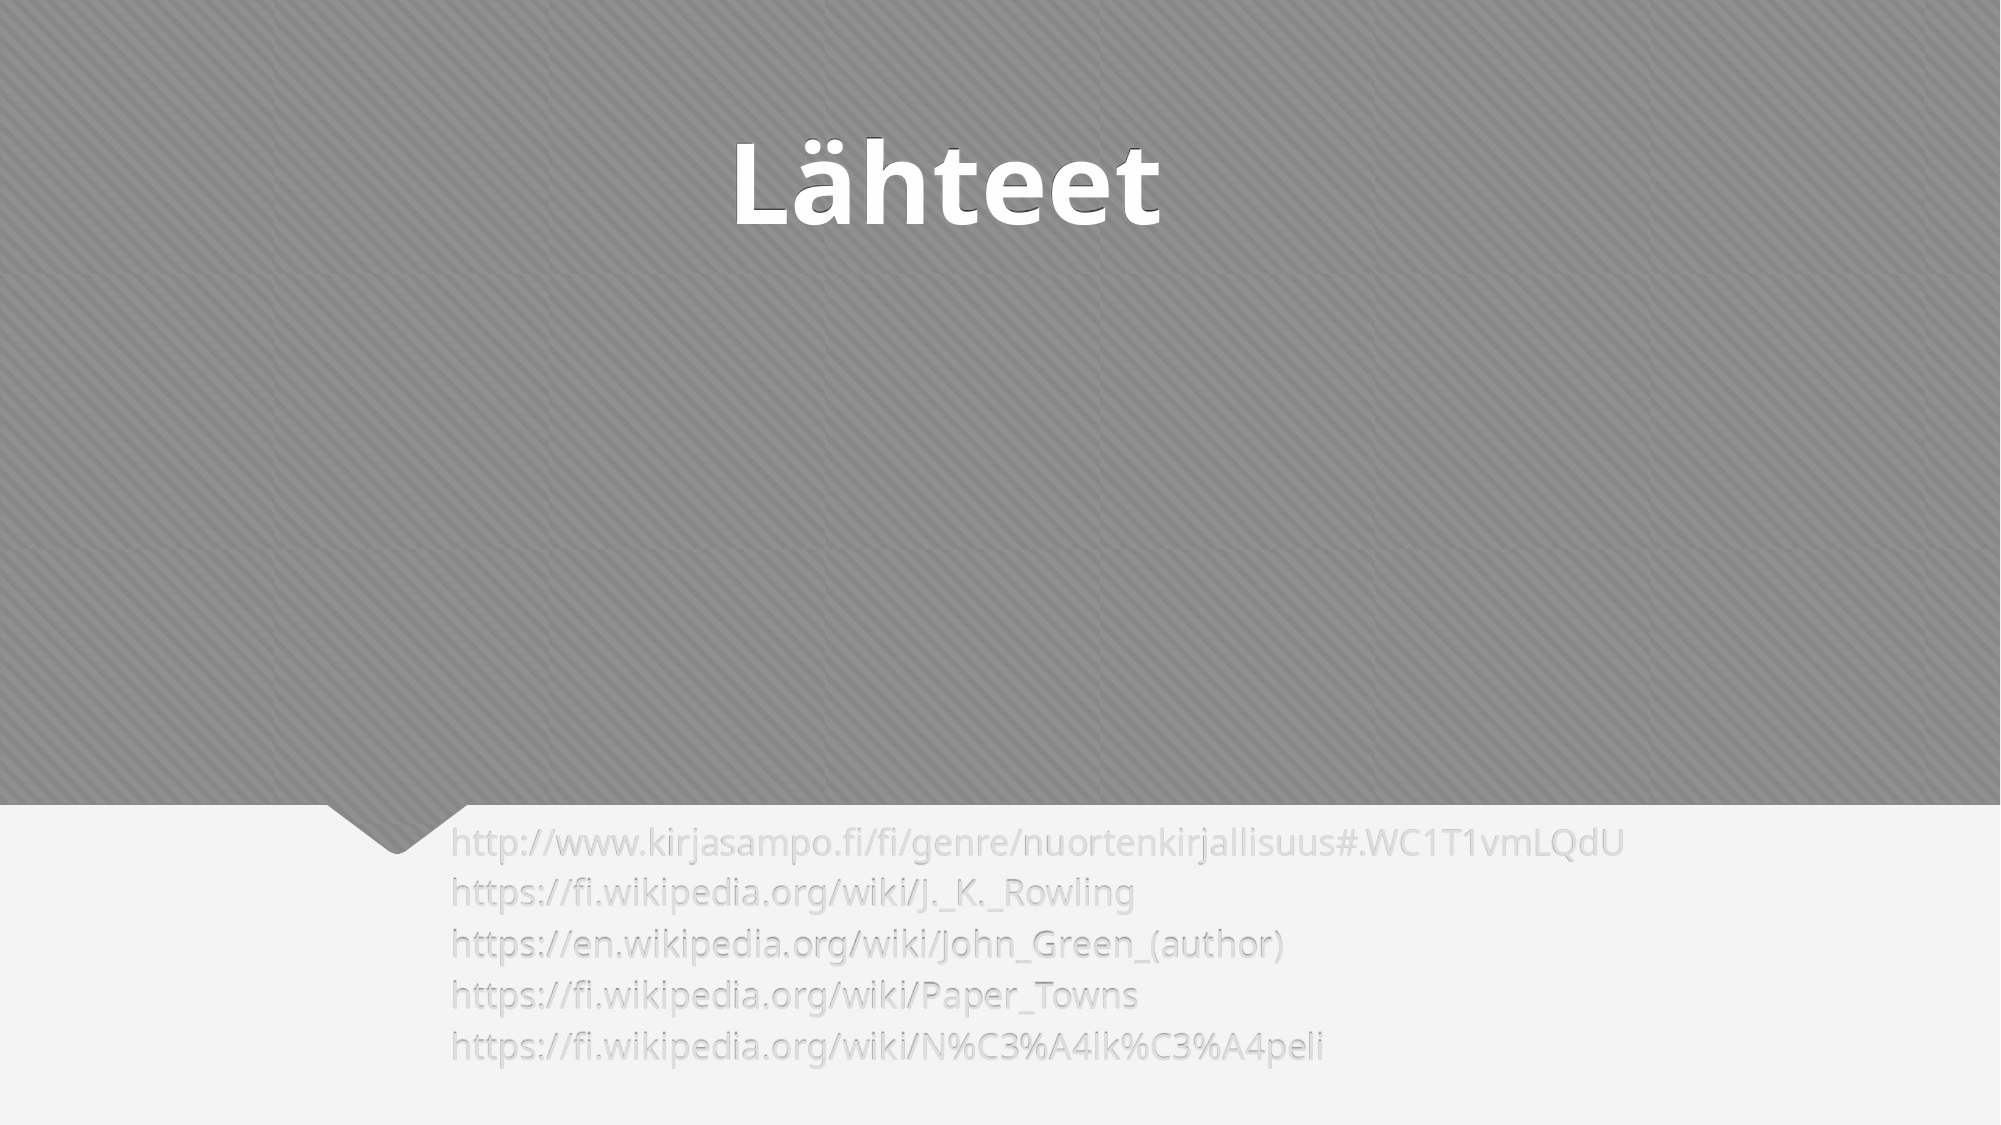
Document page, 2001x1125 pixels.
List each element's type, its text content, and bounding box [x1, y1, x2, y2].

subtitle http://www.kirjasampo.fi/fi/genre/nuortenkirjallisuus#.WC1T1vmLQdU https://fi.wikipedia.org/wiki/J._K._Rowling https://en.wikipedia.org/wiki/John_Green_(author) https://fi.wikipedia.org/wiki/Paper_Towns https://fi.wikipedia.org/wiki/N%C3%A4lk%C3%A4peli [435, 817, 2000, 1100]
title Lähteet [78, 75, 1813, 255]
